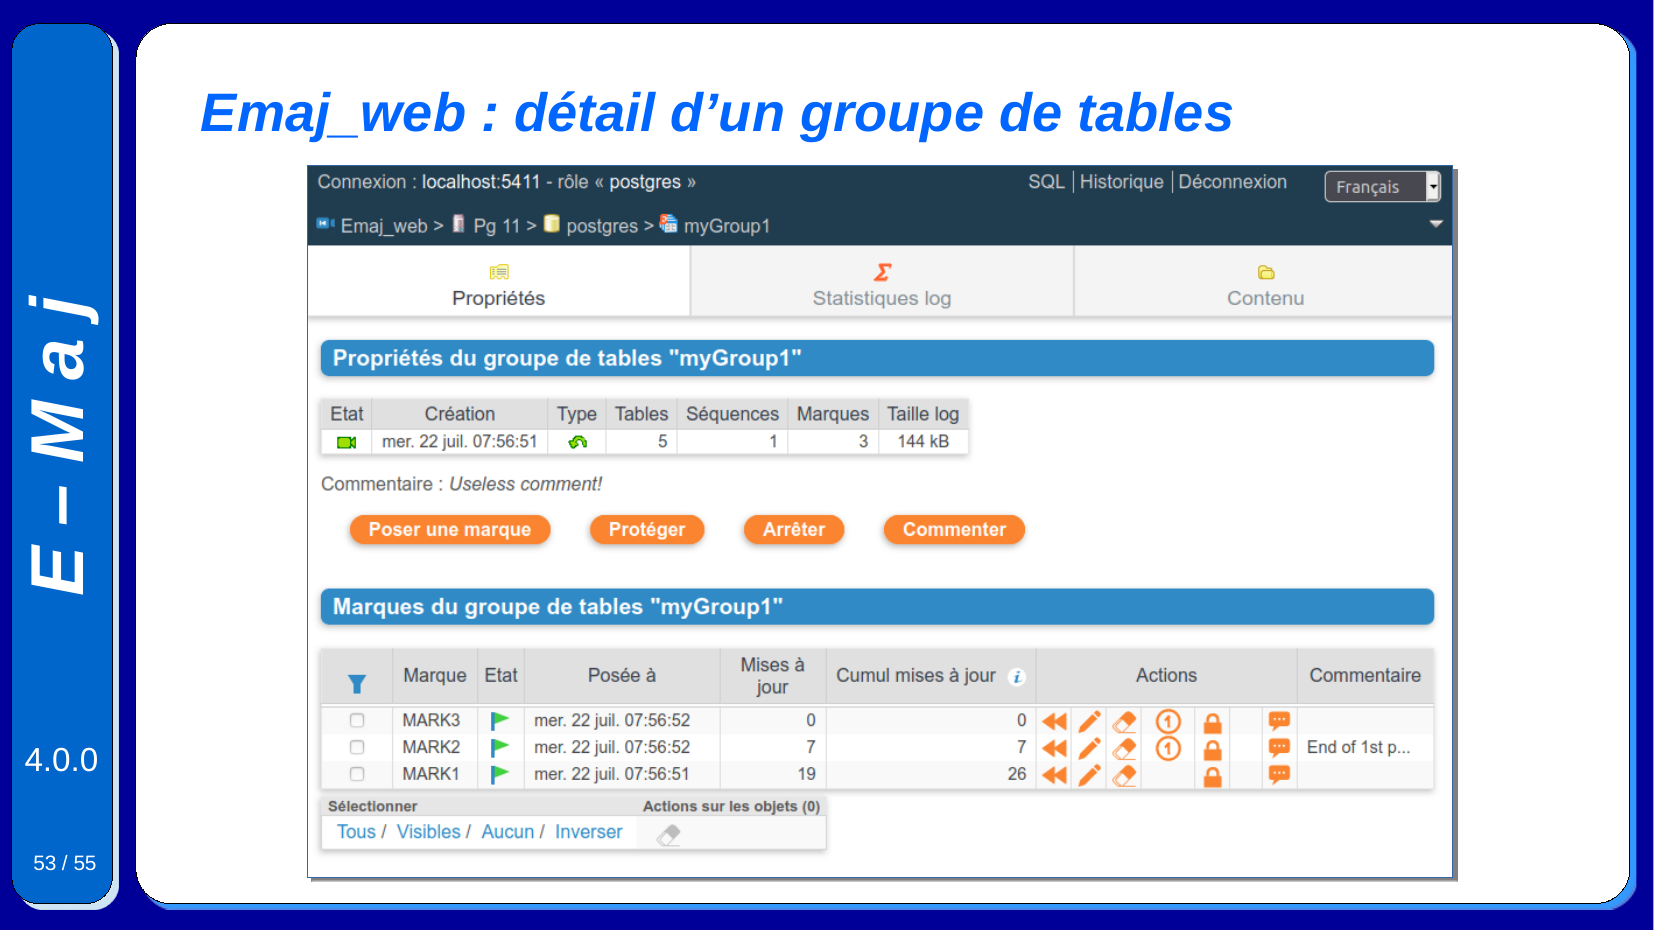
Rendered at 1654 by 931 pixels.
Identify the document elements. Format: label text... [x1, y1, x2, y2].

title Emaj_web : détail d’un groupe de tables [200, 34, 1575, 191]
picture [307, 165, 1453, 878]
